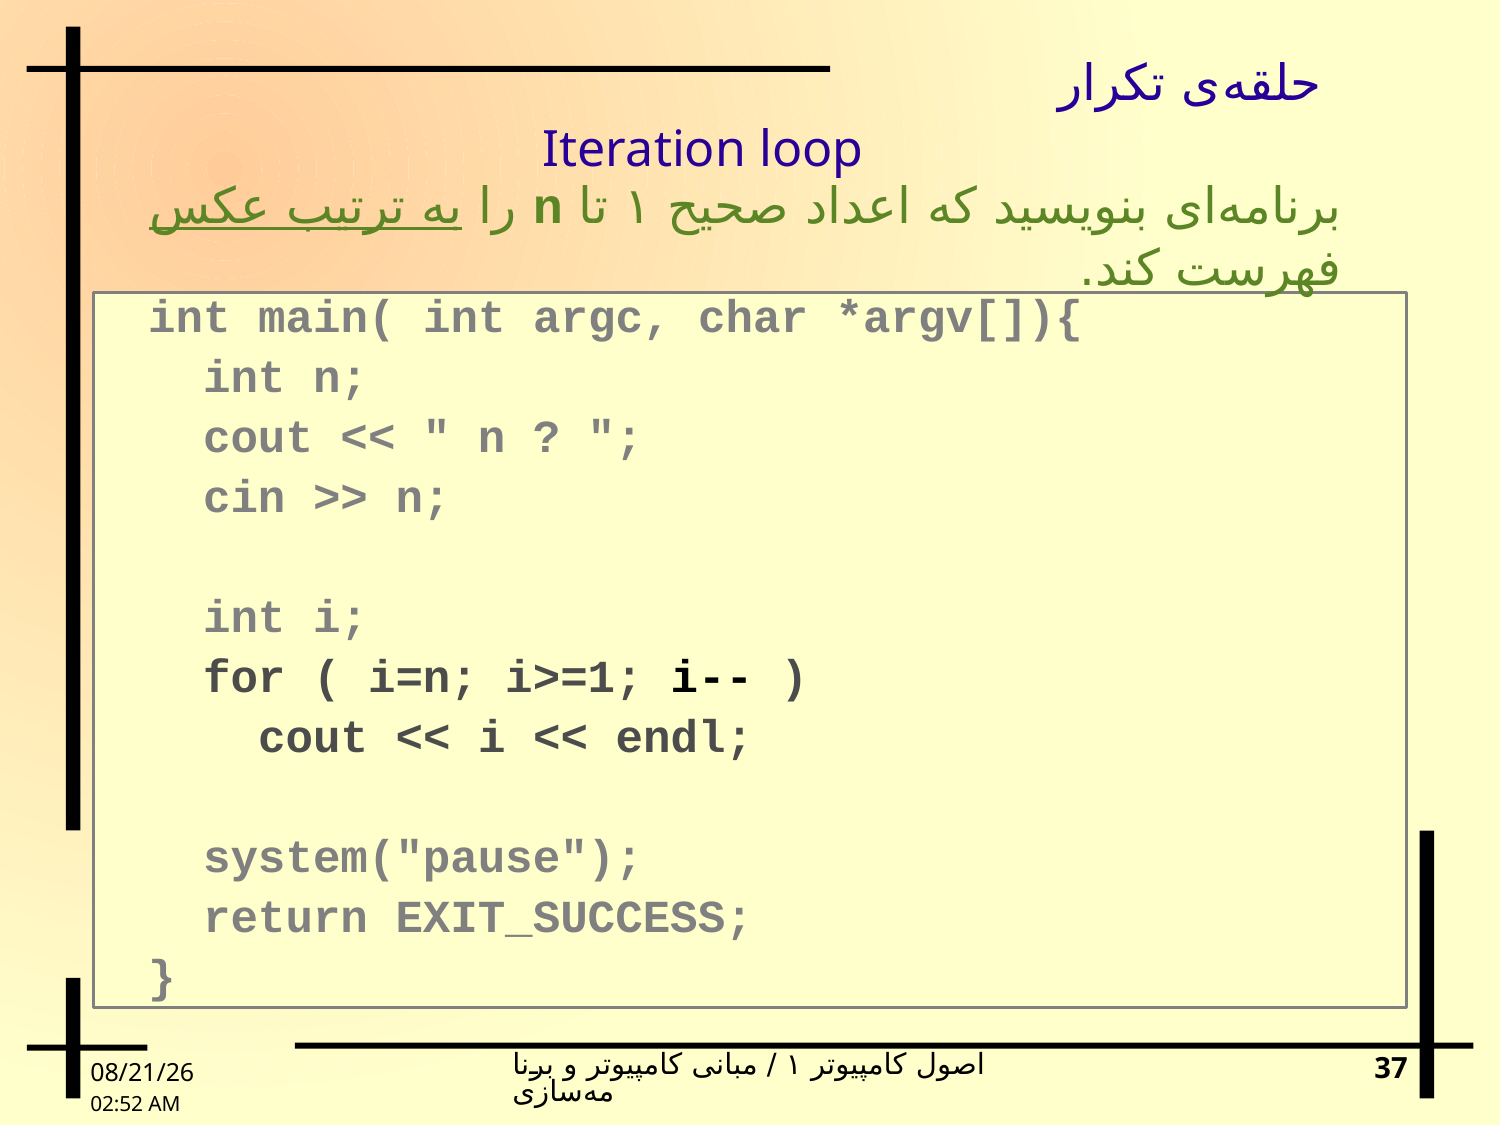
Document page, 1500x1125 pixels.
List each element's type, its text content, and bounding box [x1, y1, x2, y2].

list int main( int argc, char *argv[]){ int n; cout << " n ? "; cin >> n; int i; for ( i=n; i>=1; i-- ) cout << i << endl; system("pause"); return EXIT_SUCCESS; } [93, 292, 1407, 1008]
list برنامه‌ای بنویسید که اعداد صحیح ۱ تا n را به ترتیب عکس فهرست کند. [105, 177, 1395, 277]
title حلقه‌ی تکرار Iteration loop [62, 57, 1344, 178]
